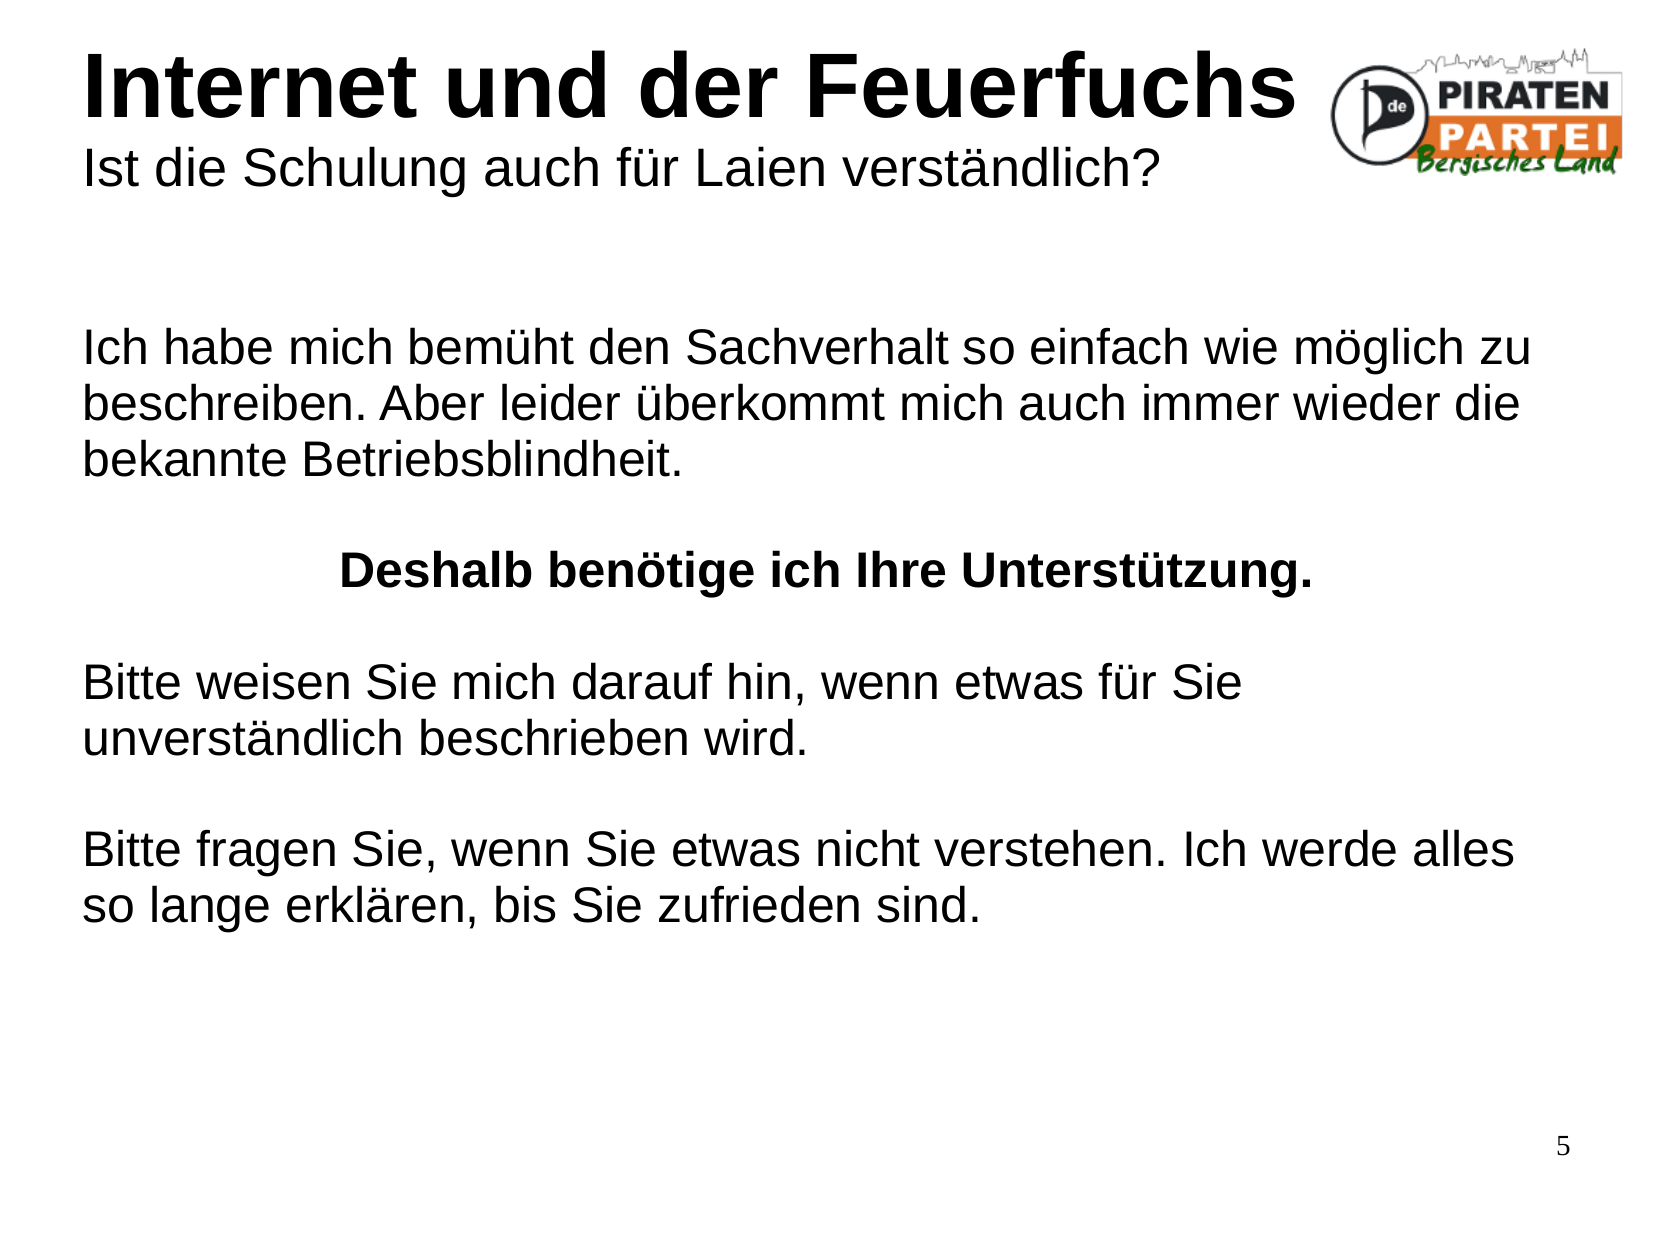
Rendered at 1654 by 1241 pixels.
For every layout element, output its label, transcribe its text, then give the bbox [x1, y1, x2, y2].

picture [1328, 47, 1625, 176]
title Internet und der Feuerfuchs Ist die Schulung auch für Laien verständlich? [82, 34, 1571, 198]
subtitle Ich habe mich bemüht den Sachverhalt so einfach wie möglich zu beschreiben. Aber leider überkommt mich auch immer wieder die bekannte Betriebsblindheit. Deshalb benötige ich Ihre Unterstützung. Bitte weisen Sie mich darauf hin, wenn etwas für Sie unverständlich beschrieben wird. Bitte fragen Sie, wenn Sie etwas nicht verstehen. Ich werde alles so lange erklären, bis Sie zufrieden sind. [82, 206, 1571, 1102]
